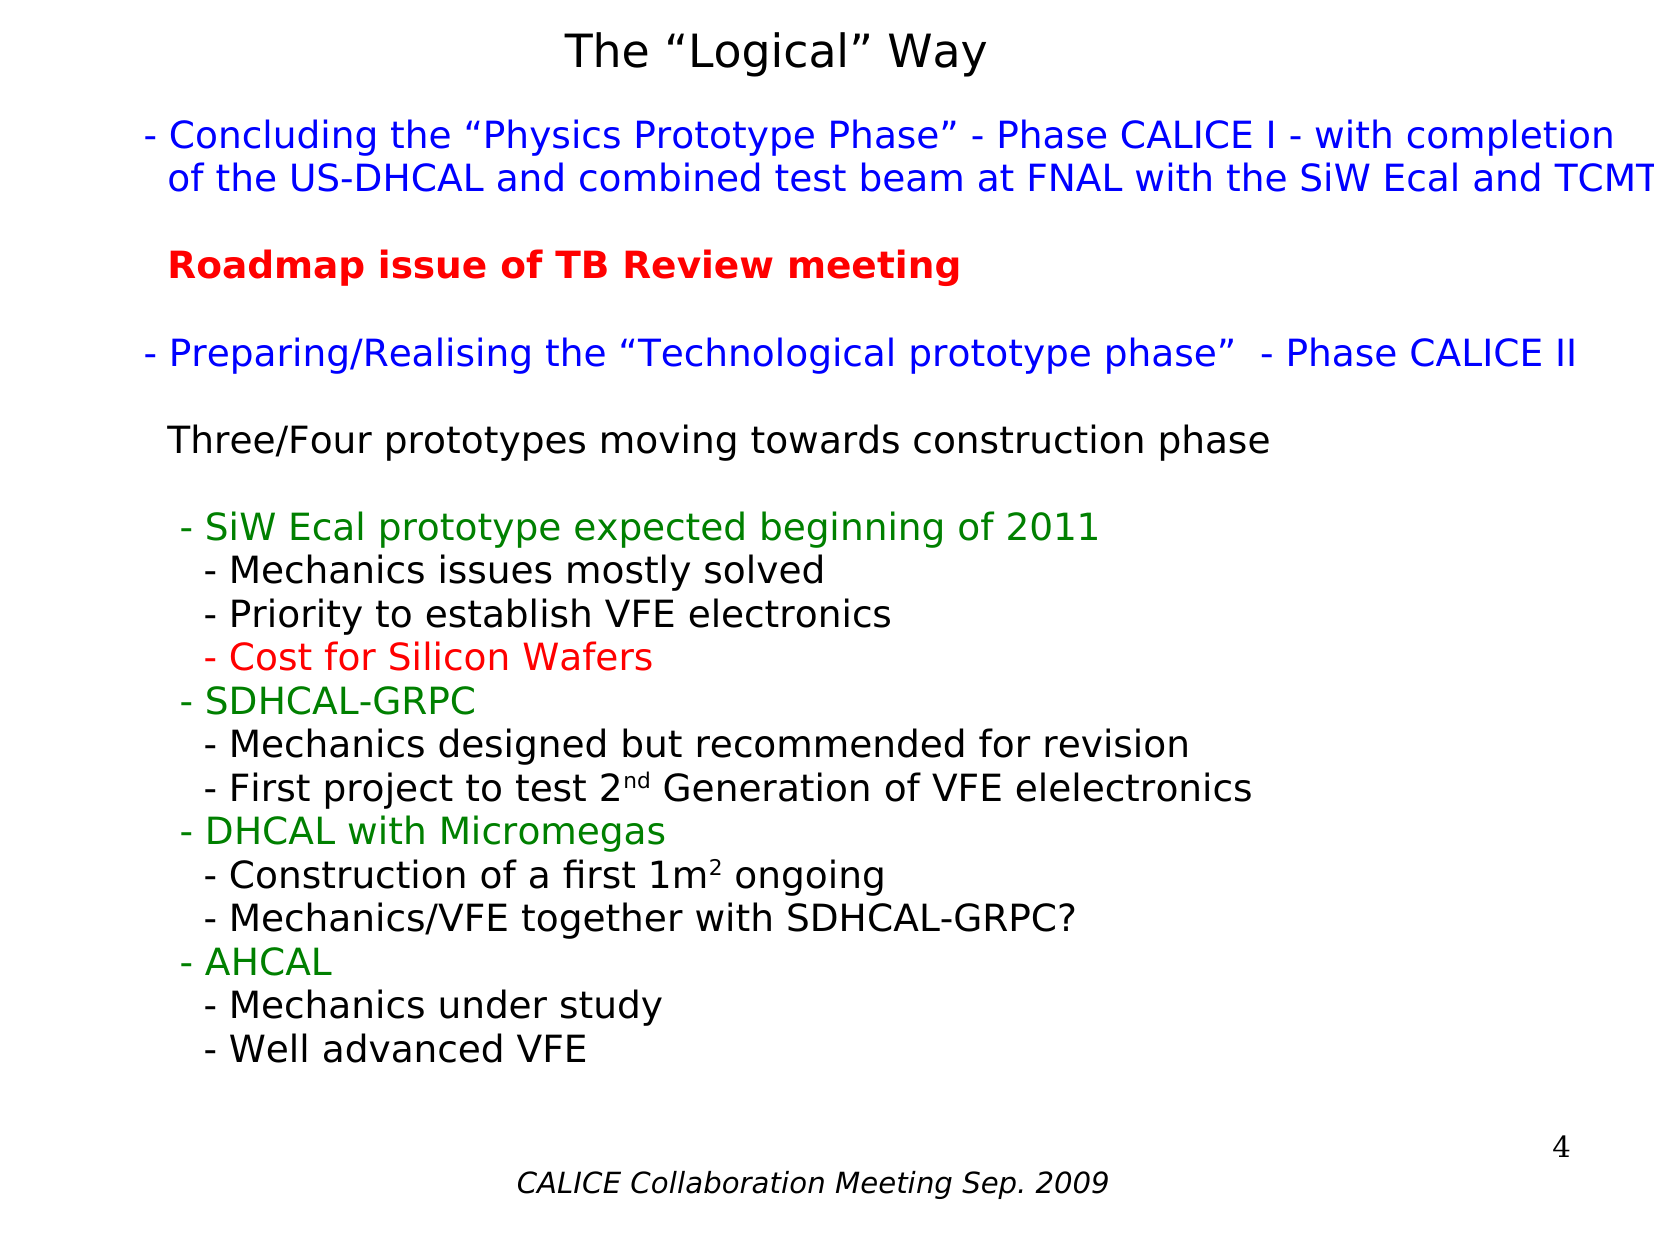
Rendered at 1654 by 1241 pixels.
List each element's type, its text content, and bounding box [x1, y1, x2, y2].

text_box The “Logical” Way [550, 17, 995, 86]
text_box - Concluding the “Physics Prototype Phase” - Phase CALICE I - with completion of the US-DHCAL and combined test beam at FNAL with the SiW Ecal and TCMT Roadmap issue of TB Review meeting - Preparing/Realising the “Technological prototype phase” - Phase CALICE II Three/Four prototypes moving towards construction phase - SiW Ecal prototype expected beginning of 2011 - Mechanics issues mostly solved - Priority to establish VFE electronics - Cost for Silicon Wafers - SDHCAL-GRPC - Mechanics designed but recommended for revision - First project to test 2nd Generation of VFE elelectronics - DHCAL with Micromegas - Construction of a first 1m2 ongoing - Mechanics/VFE together with SDHCAL-GRPC? - AHCAL - Mechanics under study - Well advanced VFE [128, 106, 1643, 1081]
